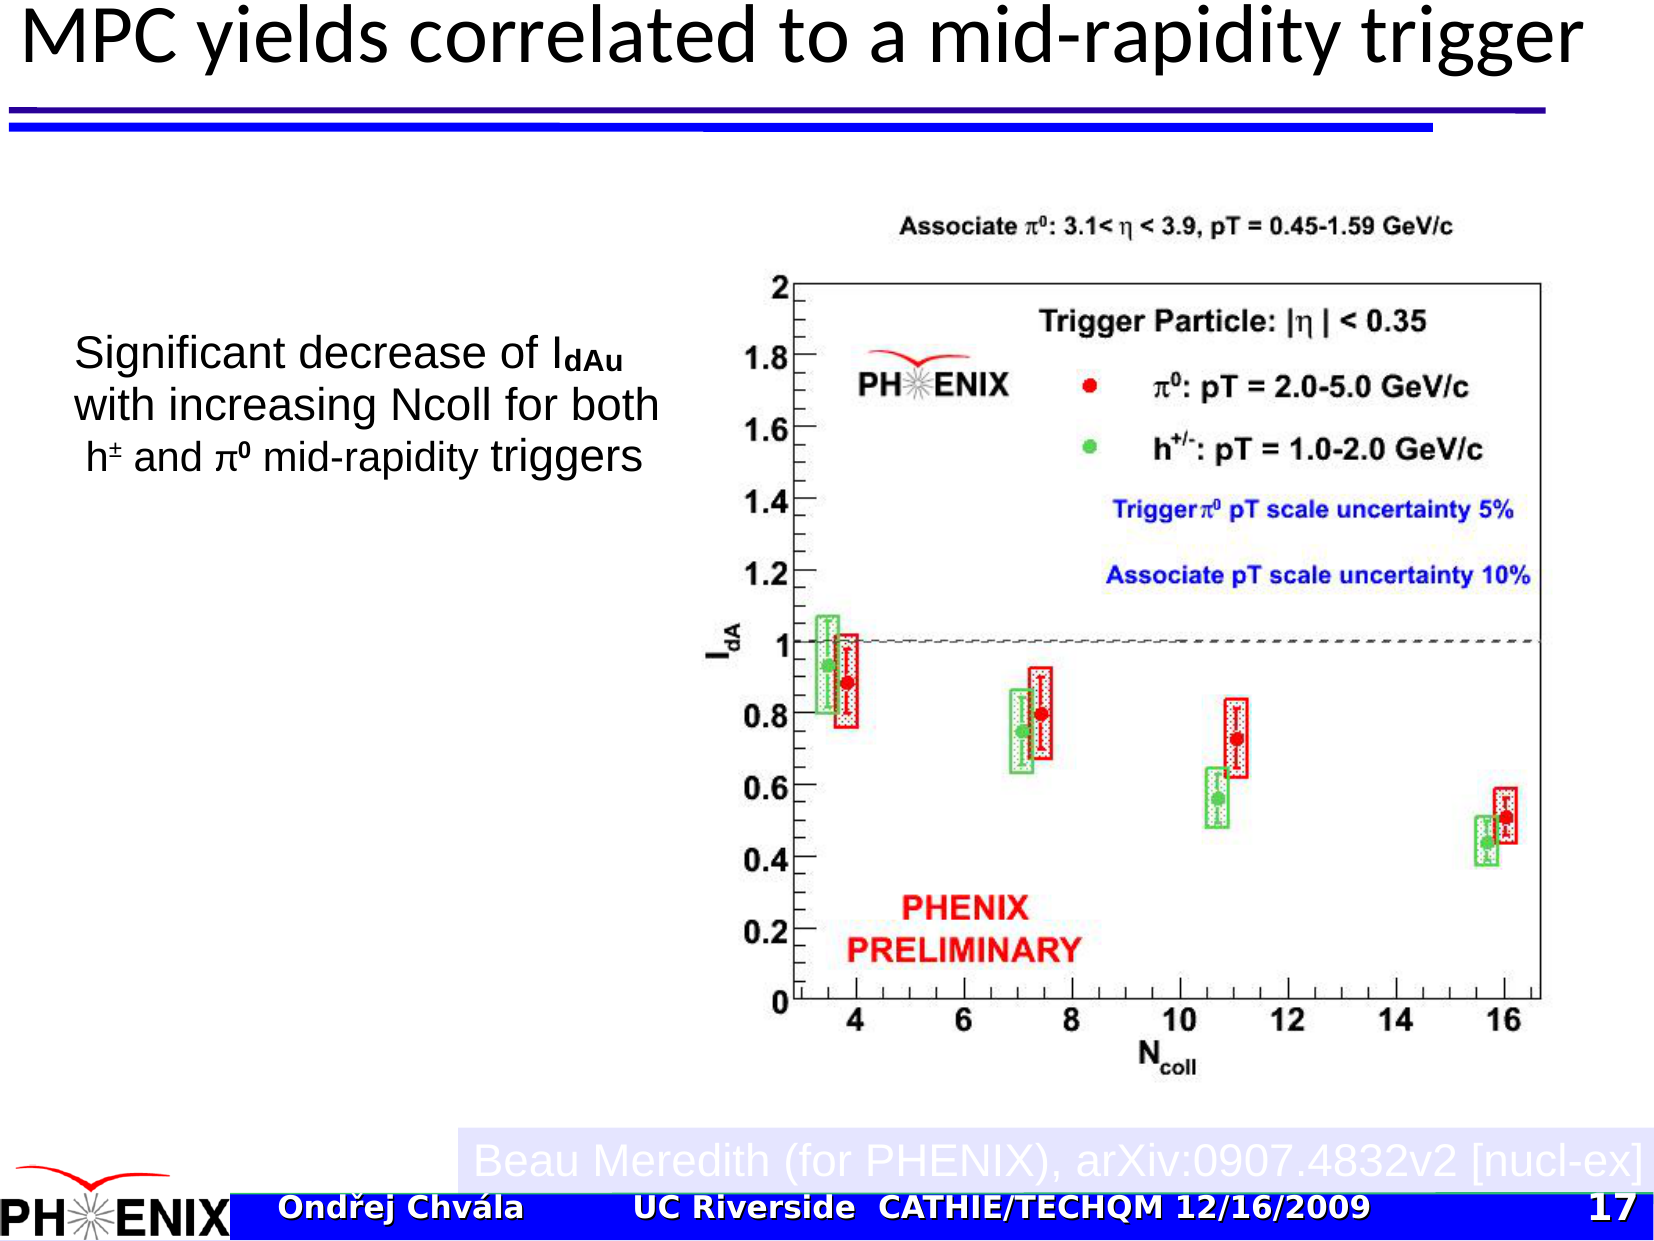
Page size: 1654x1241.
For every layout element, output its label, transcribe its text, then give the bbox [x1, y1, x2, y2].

text_box Significant decrease of IdAu with increasing Ncoll for both h± and π0 mid-rapidity triggers [59, 319, 676, 554]
title MPC yields correlated to a mid-rapidity trigger [19, 0, 1635, 97]
text_box Beau Meredith (for PHENIX), arXiv:0907.4832v2 [nucl-ex] [458, 1127, 1654, 1194]
picture [0, 0, 1654, 1240]
